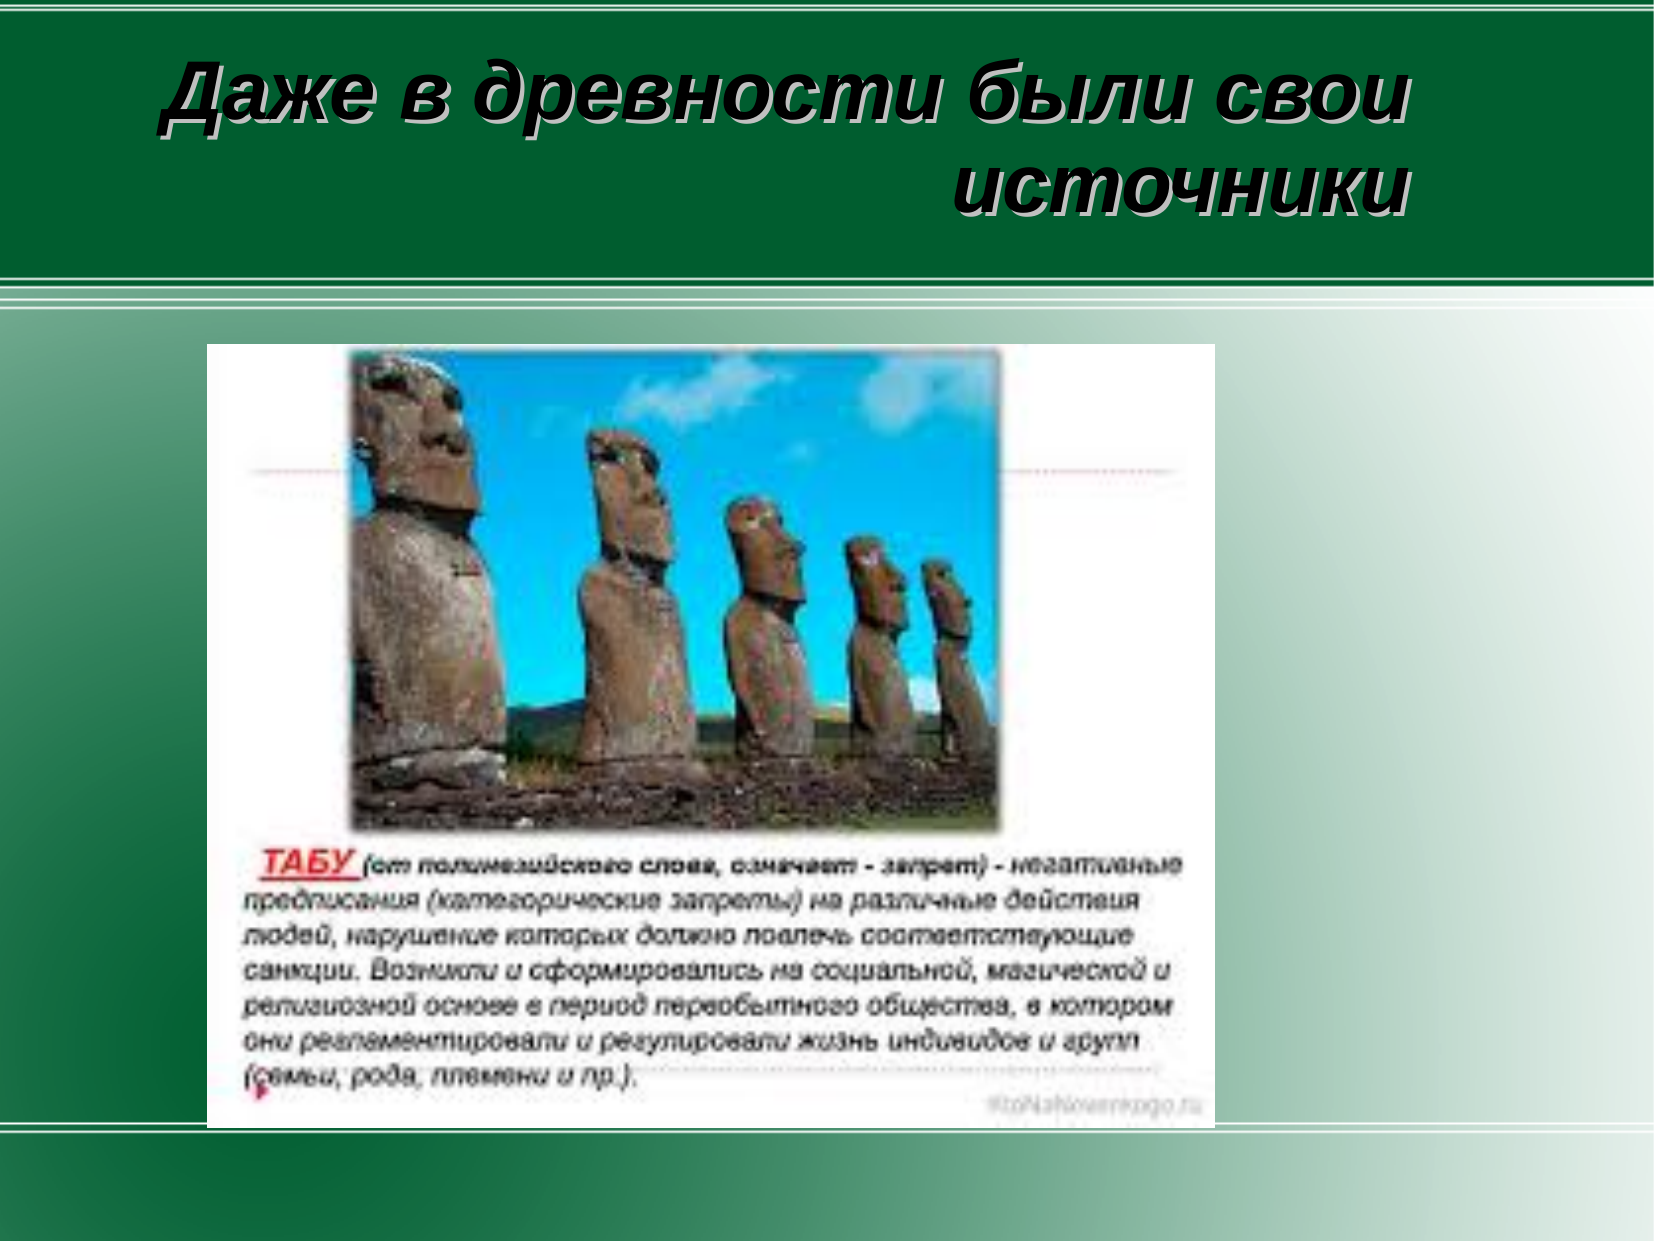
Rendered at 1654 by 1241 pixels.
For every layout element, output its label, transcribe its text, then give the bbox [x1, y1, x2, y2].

picture [207, 344, 1215, 1128]
text_box Даже в древности были свои источники [147, 36, 1556, 246]
